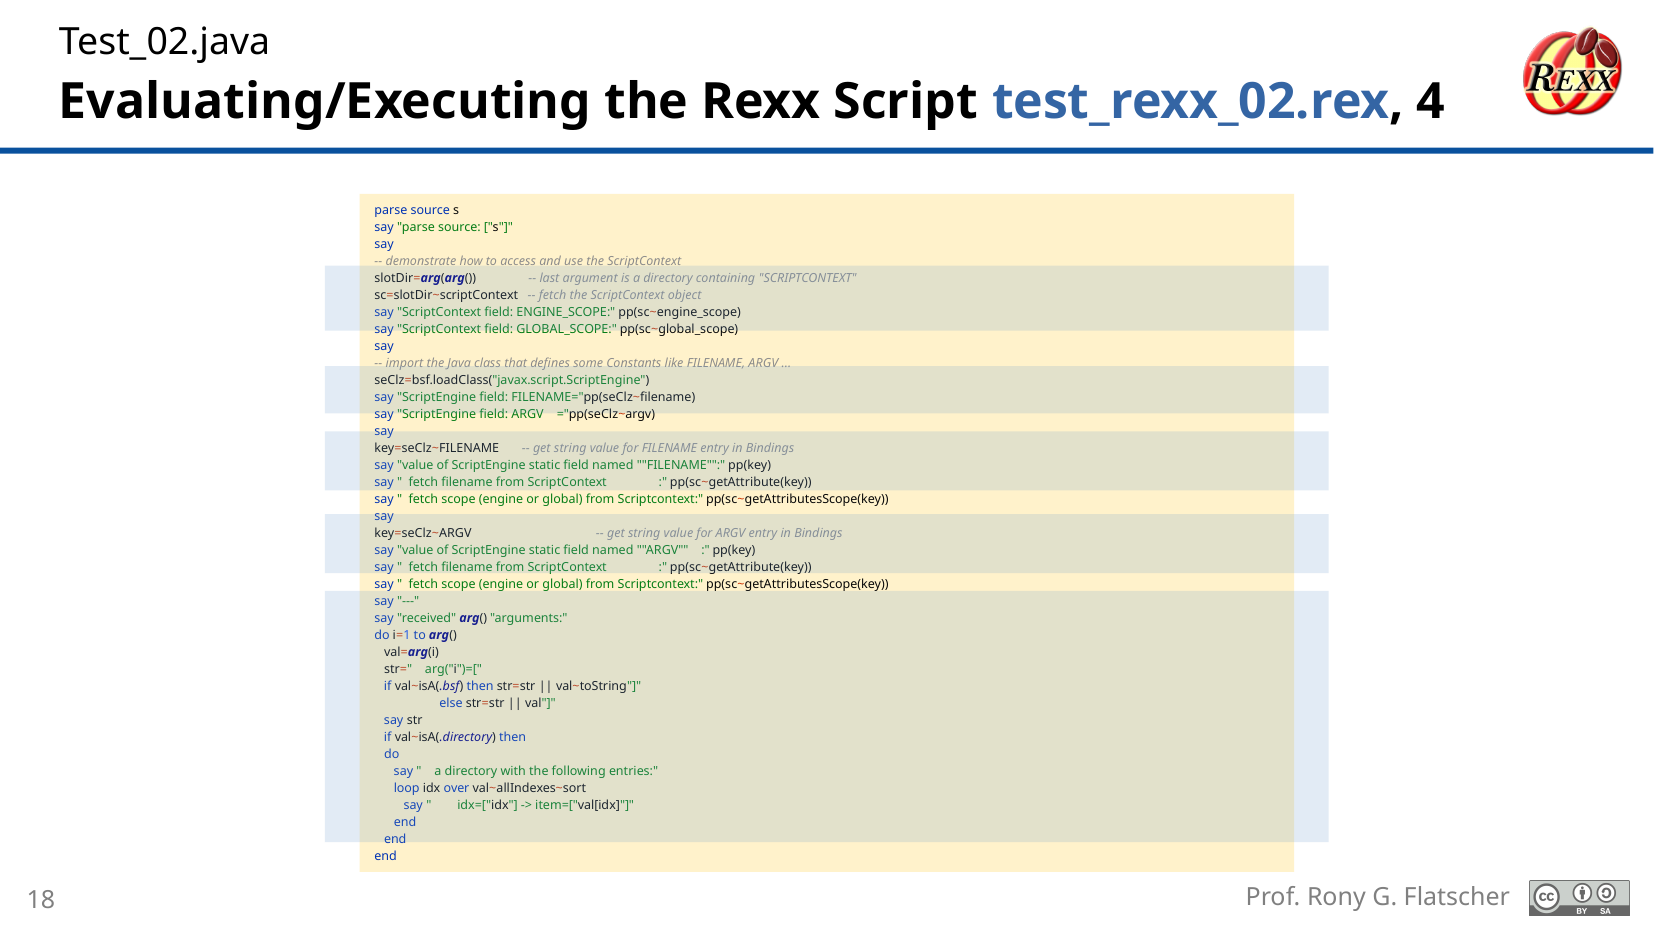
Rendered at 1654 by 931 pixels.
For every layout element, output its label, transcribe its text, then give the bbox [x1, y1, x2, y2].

text_box [324, 431, 1329, 491]
text_box [324, 590, 1329, 843]
text_box [324, 514, 1329, 574]
text_box [324, 265, 1329, 331]
title Test_02.java Evaluating/Executing the Rexx Script test_rexx_02.rex, 4 [0, 0, 1625, 148]
text_box parse source s say "parse source: ["s"]" say -- demonstrate how to access and use the ScriptContext slotDir=arg(arg()) -- last argument is a directory containing "SCRIPTCONTEXT" sc=slotDir~scriptContext -- fetch the ScriptContext object say "ScriptContext field: ENGINE_SCOPE:" pp(sc~engine_scope) say "ScriptContext field: GLOBAL_SCOPE:" pp(sc~global_scope) say -- import the Java class that defines some Constants like FILENAME, ARGV ... seClz=bsf.loadClass("javax.script.ScriptEngine") say "ScriptEngine field: FILENAME="pp(seClz~filename) say "ScriptEngine field: ARGV ="pp(seClz~argv) say key=seClz~FILENAME -- get string value for FILENAME entry in Bindings say "value of ScriptEngine static field named ""FILENAME"":" pp(key) say " fetch filename from ScriptContext :" pp(sc~getAttribute(key)) say " fetch scope (engine or global) from Scriptcontext:" pp(sc~getAttributesScope(key)) say key=seClz~ARGV -- get string value for ARGV entry in Bindings say "value of ScriptEngine static field named ""ARGV"" :" pp(key) say " fetch filename from ScriptContext :" pp(sc~getAttribute(key)) say " fetch scope (engine or global) from Scriptcontext:" pp(sc~getAttributesScope(key)) say "---" say "received" arg() "arguments:" do i=1 to arg() val=arg(i) str=" arg("i")=[" if val~isA(.bsf) then str=str || val~toString"]" else str=str || val"]" say str if val~isA(.directory) then do say " a directory with the following entries:" loop idx over val~allIndexes~sort say " idx=["idx"] -> item=["val[idx]"]" end end end [359, 331, 1295, 366]
text_box parse source s say "parse source: ["s"]" say -- demonstrate how to access and use the ScriptContext slotDir=arg(arg()) -- last argument is a directory containing "SCRIPTCONTEXT" sc=slotDir~scriptContext -- fetch the ScriptContext object say "ScriptContext field: ENGINE_SCOPE:" pp(sc~engine_scope) say "ScriptContext field: GLOBAL_SCOPE:" pp(sc~global_scope) say -- import the Java class that defines some Constants like FILENAME, ARGV ... seClz=bsf.loadClass("javax.script.ScriptEngine") say "ScriptEngine field: FILENAME="pp(seClz~filename) say "ScriptEngine field: ARGV ="pp(seClz~argv) say key=seClz~FILENAME -- get string value for FILENAME entry in Bindings say "value of ScriptEngine static field named ""FILENAME"":" pp(key) say " fetch filename from ScriptContext :" pp(sc~getAttribute(key)) say " fetch scope (engine or global) from Scriptcontext:" pp(sc~getAttributesScope(key)) say key=seClz~ARGV -- get string value for ARGV entry in Bindings say "value of ScriptEngine static field named ""ARGV"" :" pp(key) say " fetch filename from ScriptContext :" pp(sc~getAttribute(key)) say " fetch scope (engine or global) from Scriptcontext:" pp(sc~getAttributesScope(key)) say "---" say "received" arg() "arguments:" do i=1 to arg() val=arg(i) str=" arg("i")=[" if val~isA(.bsf) then str=str || val~toString"]" else str=str || val"]" say str if val~isA(.directory) then do say " a directory with the following entries:" loop idx over val~allIndexes~sort say " idx=["idx"] -> item=["val[idx]"]" end end end [359, 193, 1295, 265]
text_box [324, 366, 1329, 414]
